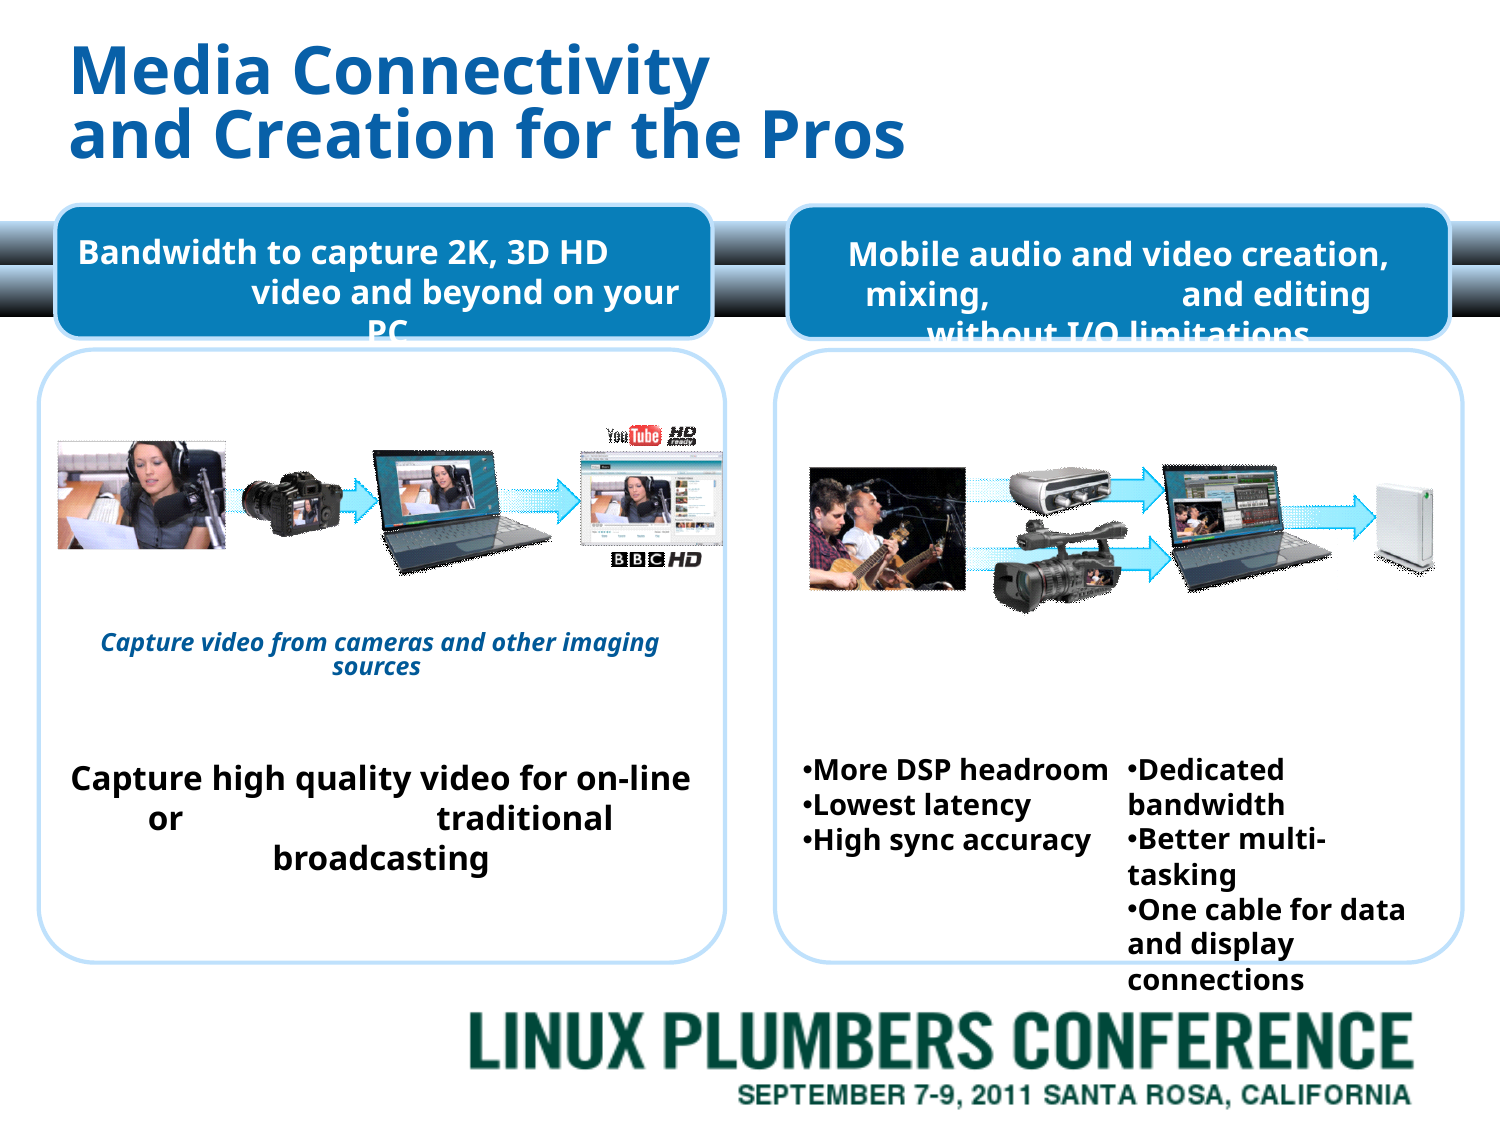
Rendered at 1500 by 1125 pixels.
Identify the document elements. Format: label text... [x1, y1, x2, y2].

text_box [774, 350, 1454, 963]
text_box [1239, 941, 1245, 951]
text_box [1282, 938, 1289, 949]
text_box [0, 204, 1500, 339]
text_box [1168, 331, 1174, 340]
picture [787, 374, 1463, 938]
text_box Capture high quality video for on-line or traditional broadcasting [37, 750, 726, 845]
text_box [788, 321, 982, 340]
text_box Mobile audio and video creation, mixing, and editing without I/O limitations [787, 225, 1450, 321]
text_box [1258, 332, 1265, 340]
picture [453, 974, 1426, 1125]
text_box [38, 845, 726, 963]
text_box [1008, 332, 1015, 340]
text_box Media Connectivity and Creation for the Pros [68, 42, 1500, 149]
picture [1258, 977, 1264, 987]
text_box [1157, 332, 1163, 340]
text_box [987, 331, 993, 340]
text_box [1170, 941, 1176, 951]
text_box [355, 856, 362, 866]
picture [1148, 977, 1154, 987]
text_box [38, 349, 726, 412]
picture [37, 412, 751, 601]
text_box Capture video from cameras and other imaging sources [55, 624, 706, 664]
text_box [1100, 326, 1112, 340]
text_box [986, 321, 1131, 340]
text_box [280, 856, 287, 866]
text_box [1196, 941, 1202, 951]
text_box [374, 324, 380, 331]
text_box [1136, 321, 1450, 340]
text_box Bandwidth to capture 2K, 3D HD video and beyond on your PC [62, 223, 713, 319]
text_box [1279, 331, 1285, 340]
text_box [38, 601, 726, 750]
